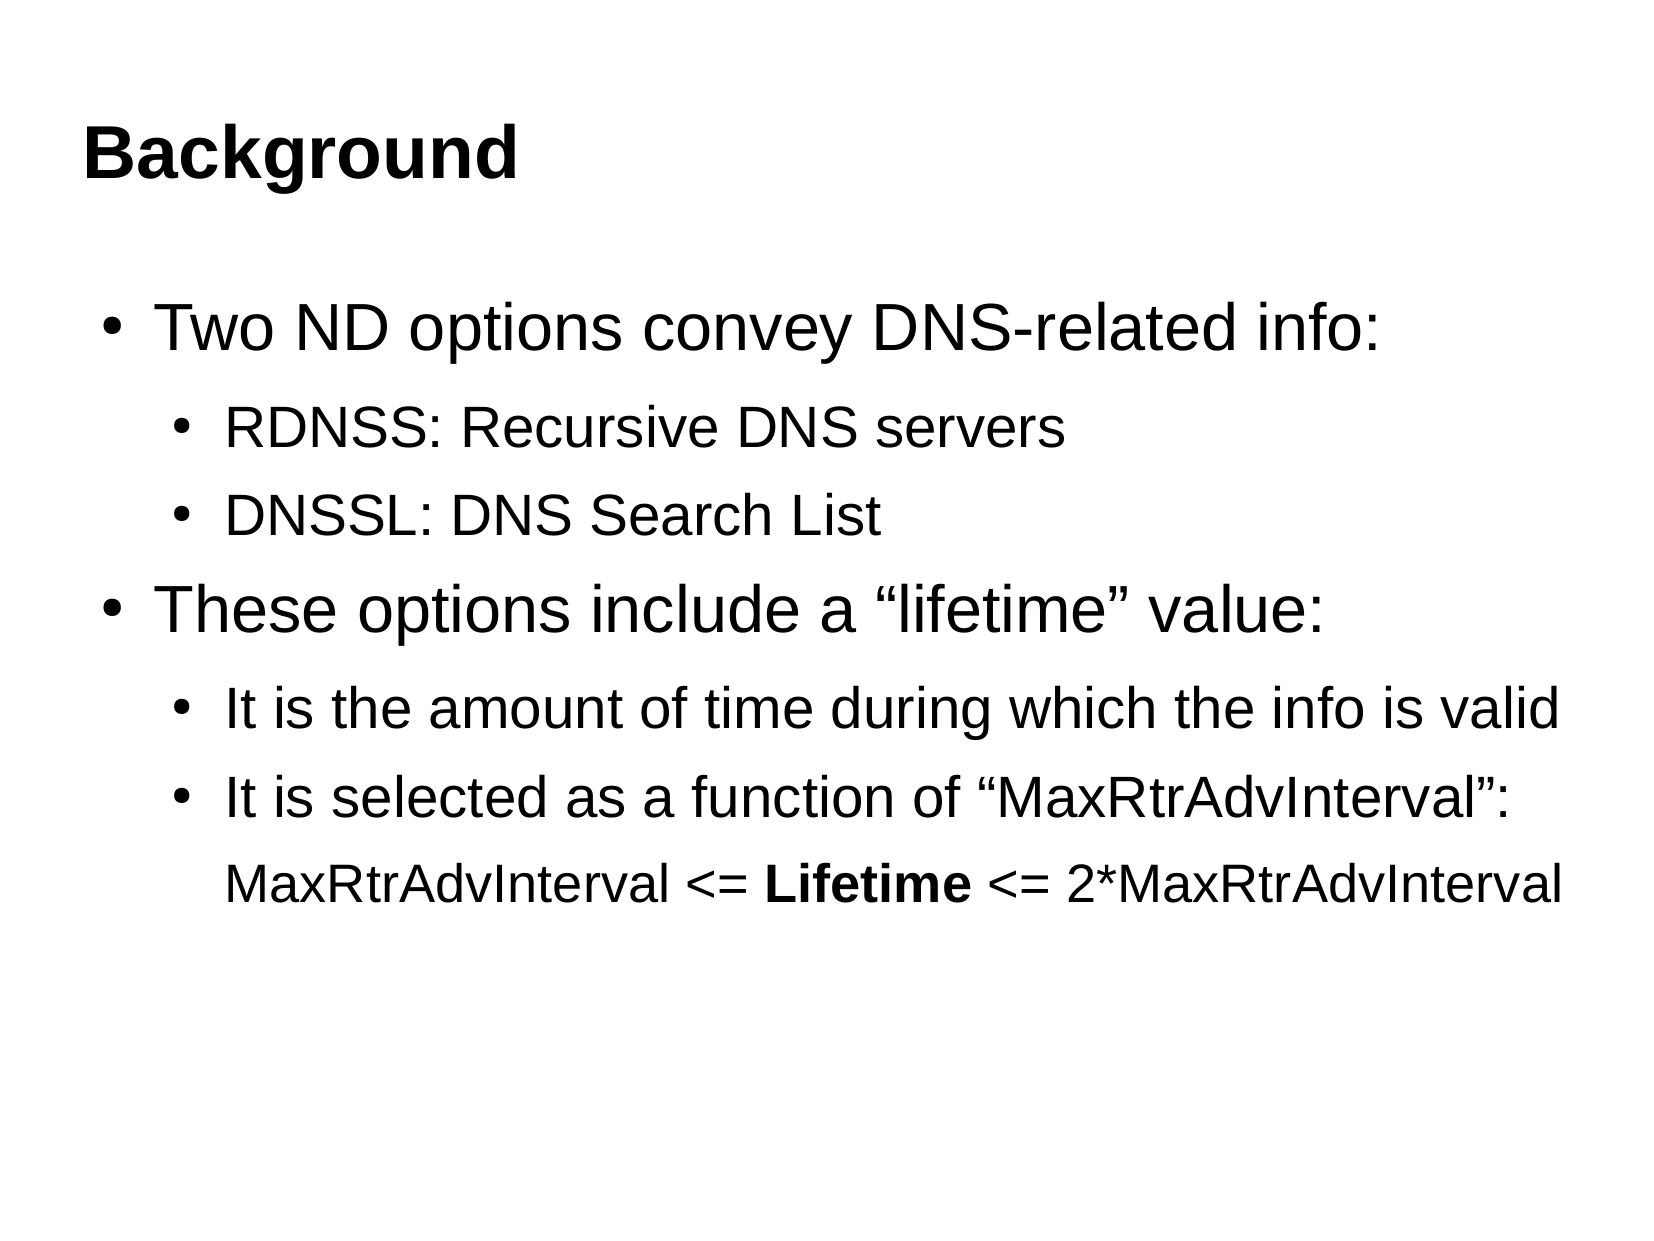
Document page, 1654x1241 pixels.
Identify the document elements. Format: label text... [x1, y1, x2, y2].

list Two ND options convey DNS-related info: RDNSS: Recursive DNS servers DNSSL: DNS Search List These options include a “lifetime” value: It is the amount of time during which the info is valid It is selected as a function of “MaxRtrAdvInterval”: MaxRtrAdvInterval <= Lifetime <= 2*MaxRtrAdvInterval [82, 290, 1571, 1109]
title Background [82, 49, 1571, 257]
